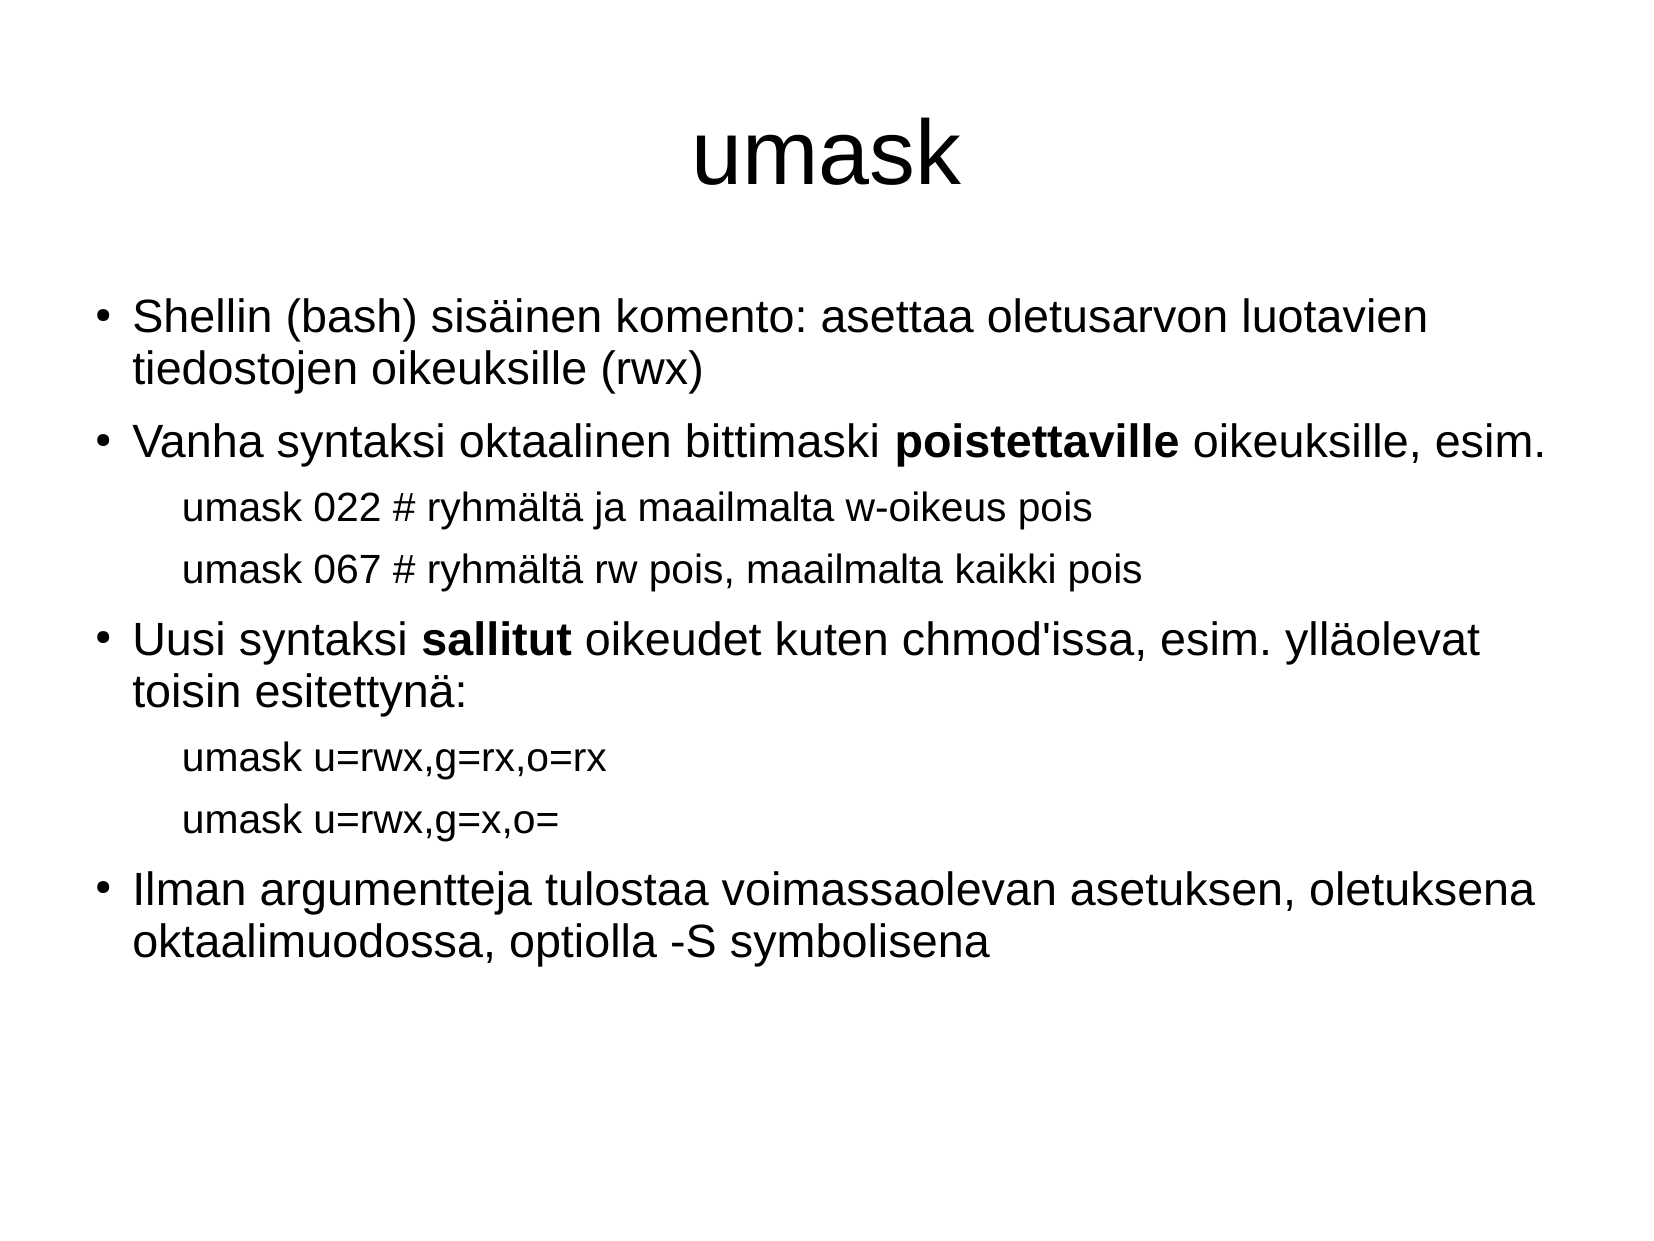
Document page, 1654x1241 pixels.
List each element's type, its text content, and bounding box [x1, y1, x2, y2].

title umask [82, 49, 1571, 257]
list Shellin (bash) sisäinen komento: asettaa oletusarvon luotavien tiedostojen oikeuksille (rwx) Vanha syntaksi oktaalinen bittimaski poistettaville oikeuksille, esim. umask 022 # ryhmältä ja maailmalta w-oikeus pois umask 067 # ryhmältä rw pois, maailmalta kaikki pois Uusi syntaksi sallitut oikeudet kuten chmod'issa, esim. ylläolevat toisin esitettynä: umask u=rwx,g=rx,o=rx umask u=rwx,g=x,o= Ilman argumentteja tulostaa voimassaolevan asetuksen, oletuksena oktaalimuodossa, optiolla -S symbolisena [82, 290, 1571, 1010]
